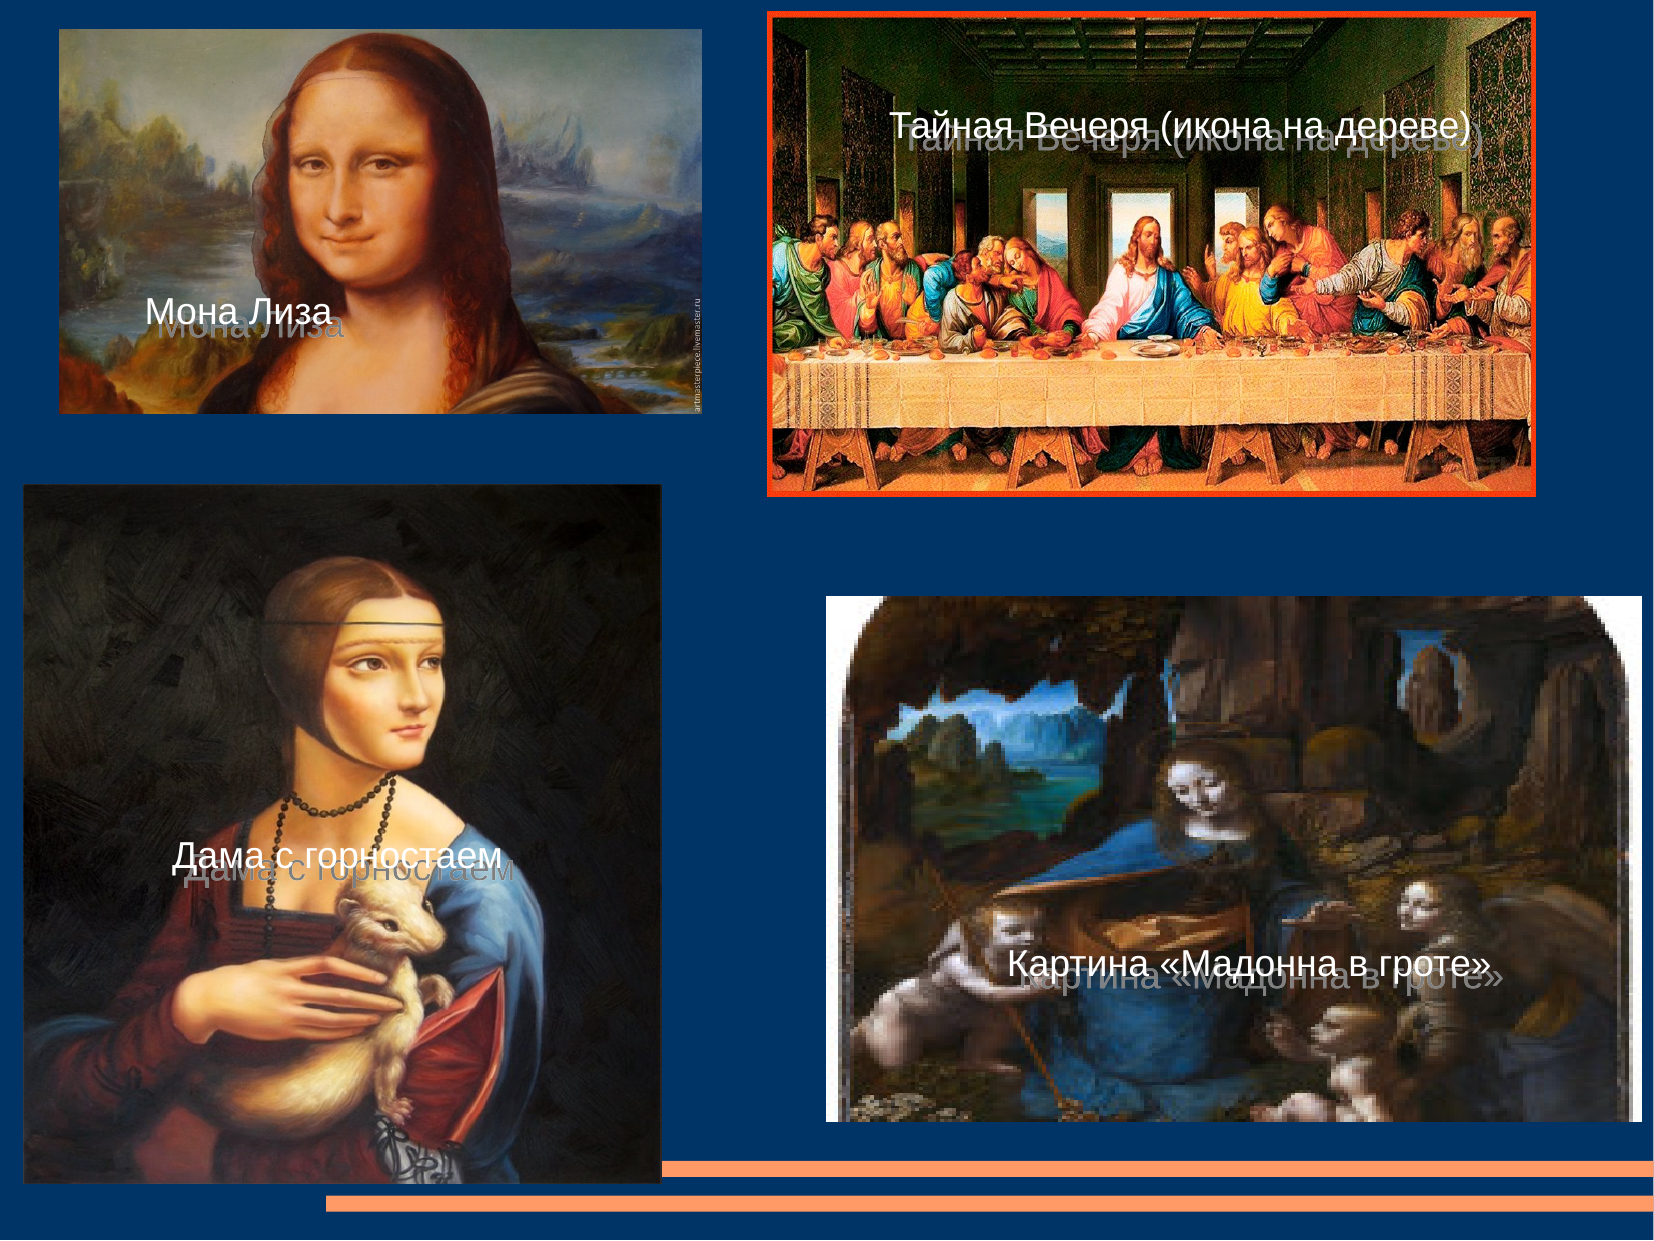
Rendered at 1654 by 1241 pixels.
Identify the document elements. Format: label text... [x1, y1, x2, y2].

picture [59, 29, 702, 414]
picture [23, 484, 662, 1184]
text_box Тайная Вечеря (икона на дереве) [874, 96, 1491, 154]
text_box Картина «Мадонна в гроте» [992, 935, 1509, 993]
picture [826, 596, 1642, 1123]
picture [767, 11, 1536, 497]
text_box Мона Лиза [129, 283, 814, 341]
text_box Дама с горностаем [157, 826, 520, 884]
